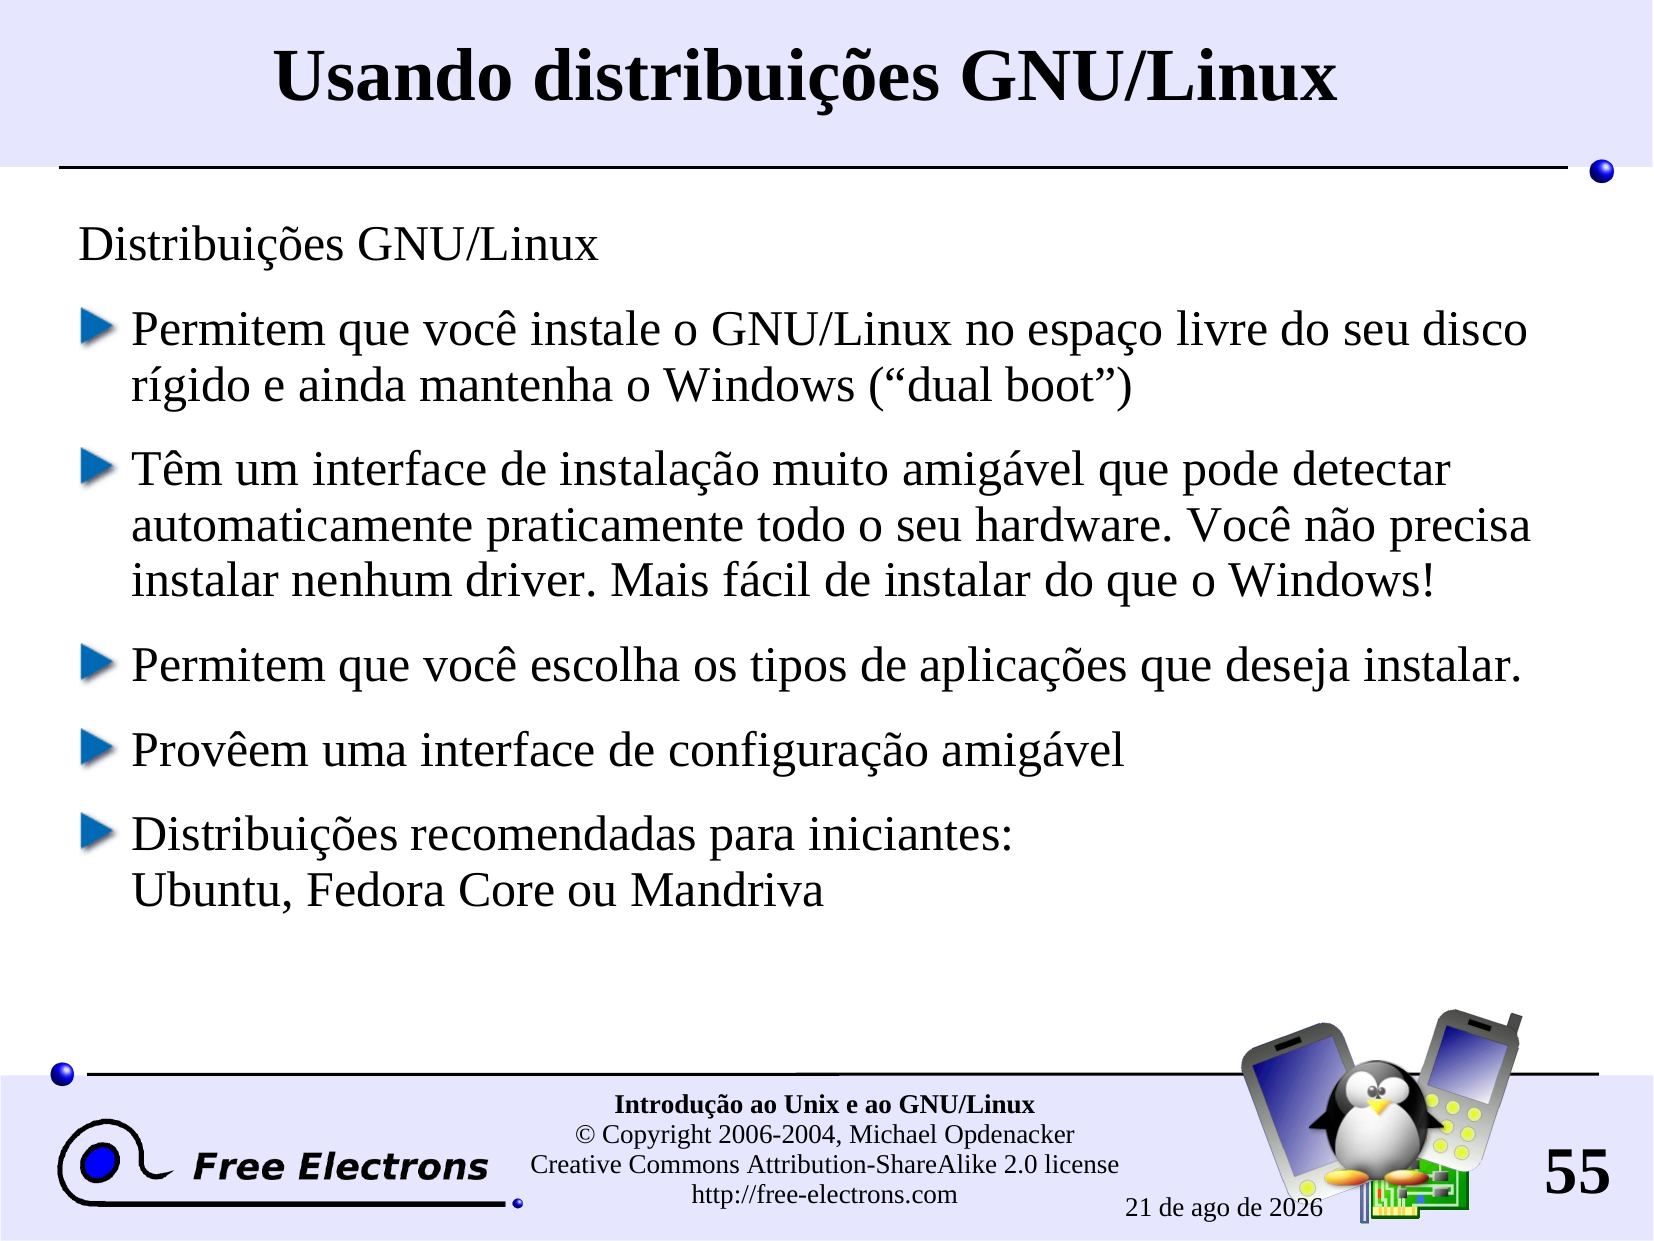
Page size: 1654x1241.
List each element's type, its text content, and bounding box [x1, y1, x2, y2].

picture [50, 1108, 527, 1216]
picture [1225, 1048, 1526, 1241]
picture [1285, 1199, 1292, 1215]
title Usando distribuições GNU/Linux [60, 25, 1551, 124]
list Distribuições GNU/Linux Permitem que você instale o GNU/Linux no espaço livre do seu disco rígido e ainda mantenha o Windows (“dual boot”) Têm um interface de instalação muito amigável que pode detectar automaticamente praticamente todo o seu hardware. Você não precisa instalar nenhum driver. Mais fácil de instalar do que o Windows! Permitem que você escolha os tipos de aplicações que deseja instalar. Provêem uma interface de configuração amigável Distribuições recomendadas para iniciantes: Ubuntu, Fedora Core ou Mandriva [60, 216, 1562, 1048]
